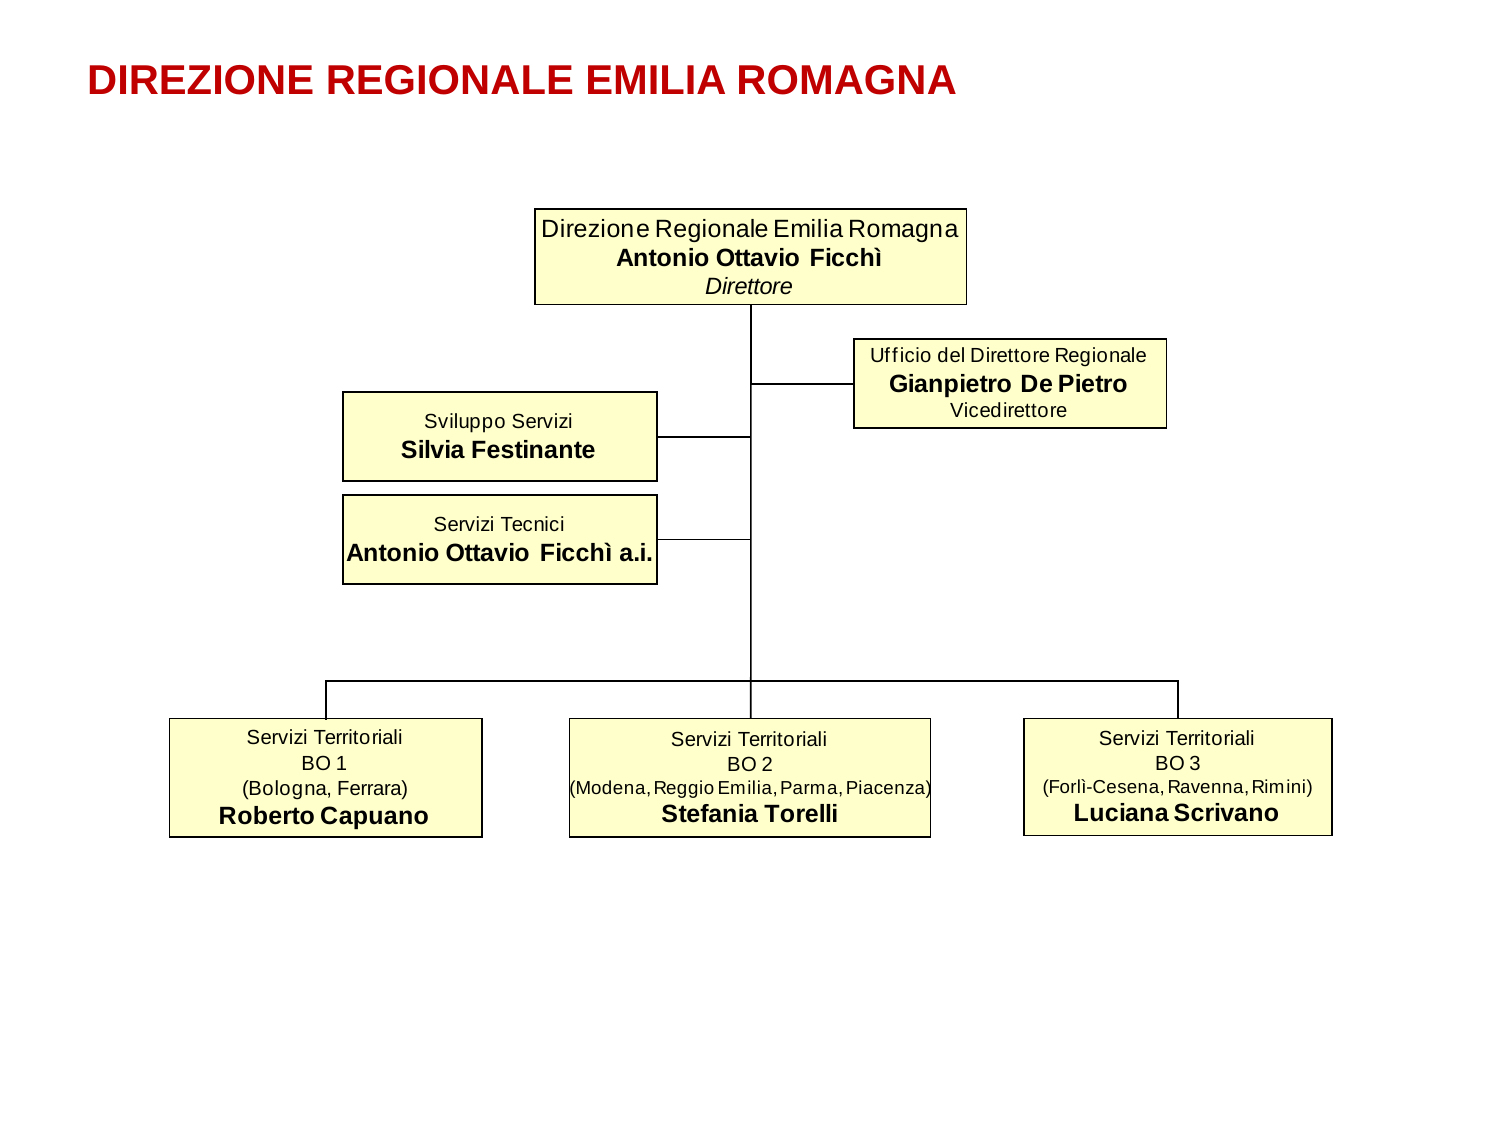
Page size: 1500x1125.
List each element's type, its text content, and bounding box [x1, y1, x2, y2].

title DIREZIONE REGIONALE EMILIA ROMAGNA [72, 45, 1462, 128]
picture [167, 203, 1333, 838]
